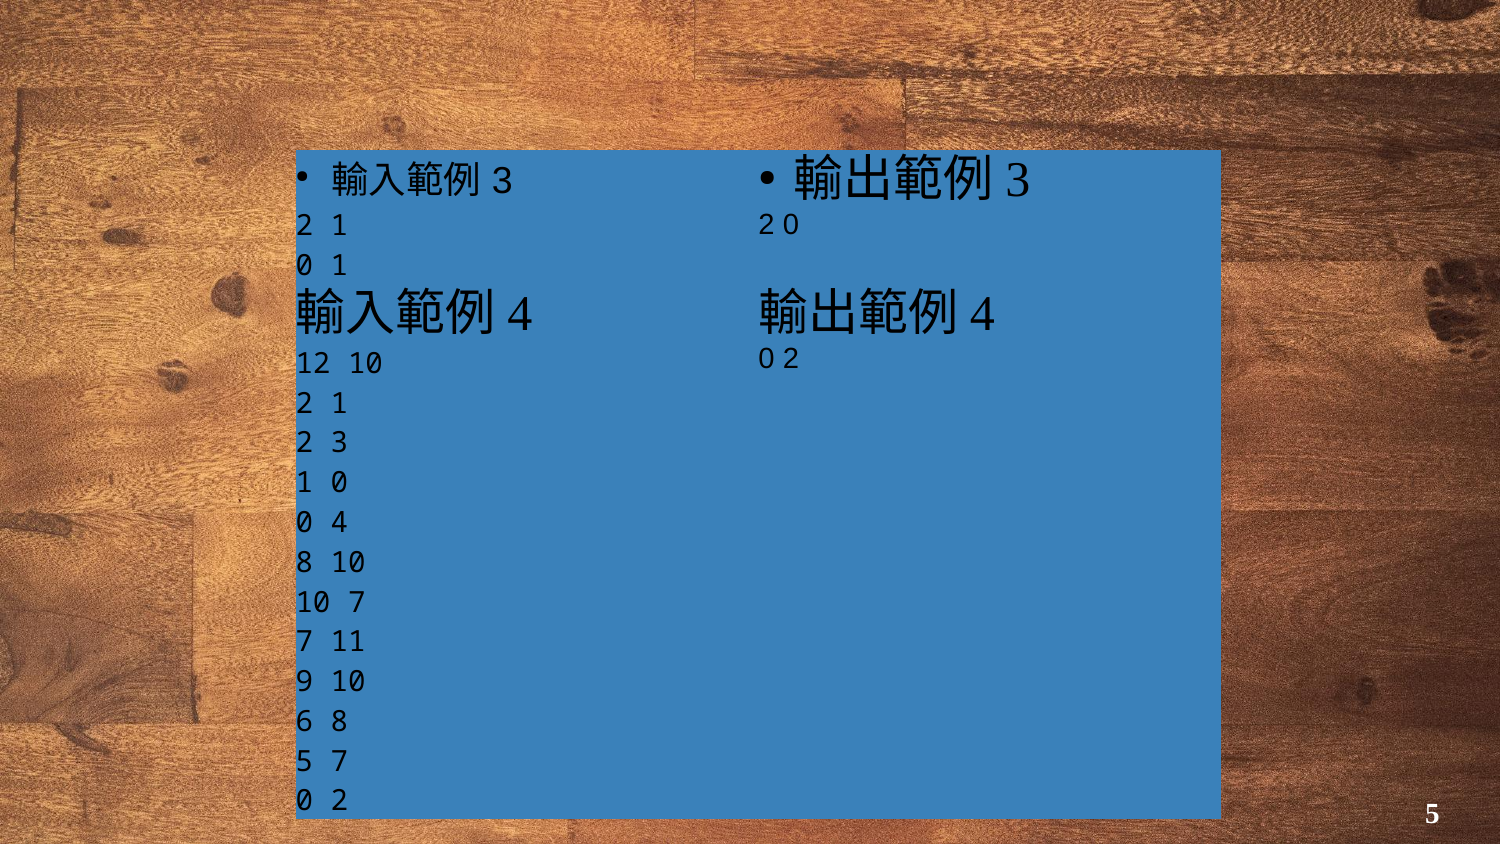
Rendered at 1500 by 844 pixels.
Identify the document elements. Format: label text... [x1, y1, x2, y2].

table_cell 輸出範例4 0 2 [758, 284, 1221, 819]
table_cell 輸入範例4 12 10 2 1 2 3 1 0 0 4 8 10 10 7 7 11 9 10 6 8 5 7 0 2 [296, 284, 758, 819]
table_header 輸入範例3 2 1 0 1 [296, 150, 758, 284]
table_header 輸出範例3 2 0 [758, 150, 1221, 284]
slide_number 5 [1410, 779, 1500, 844]
